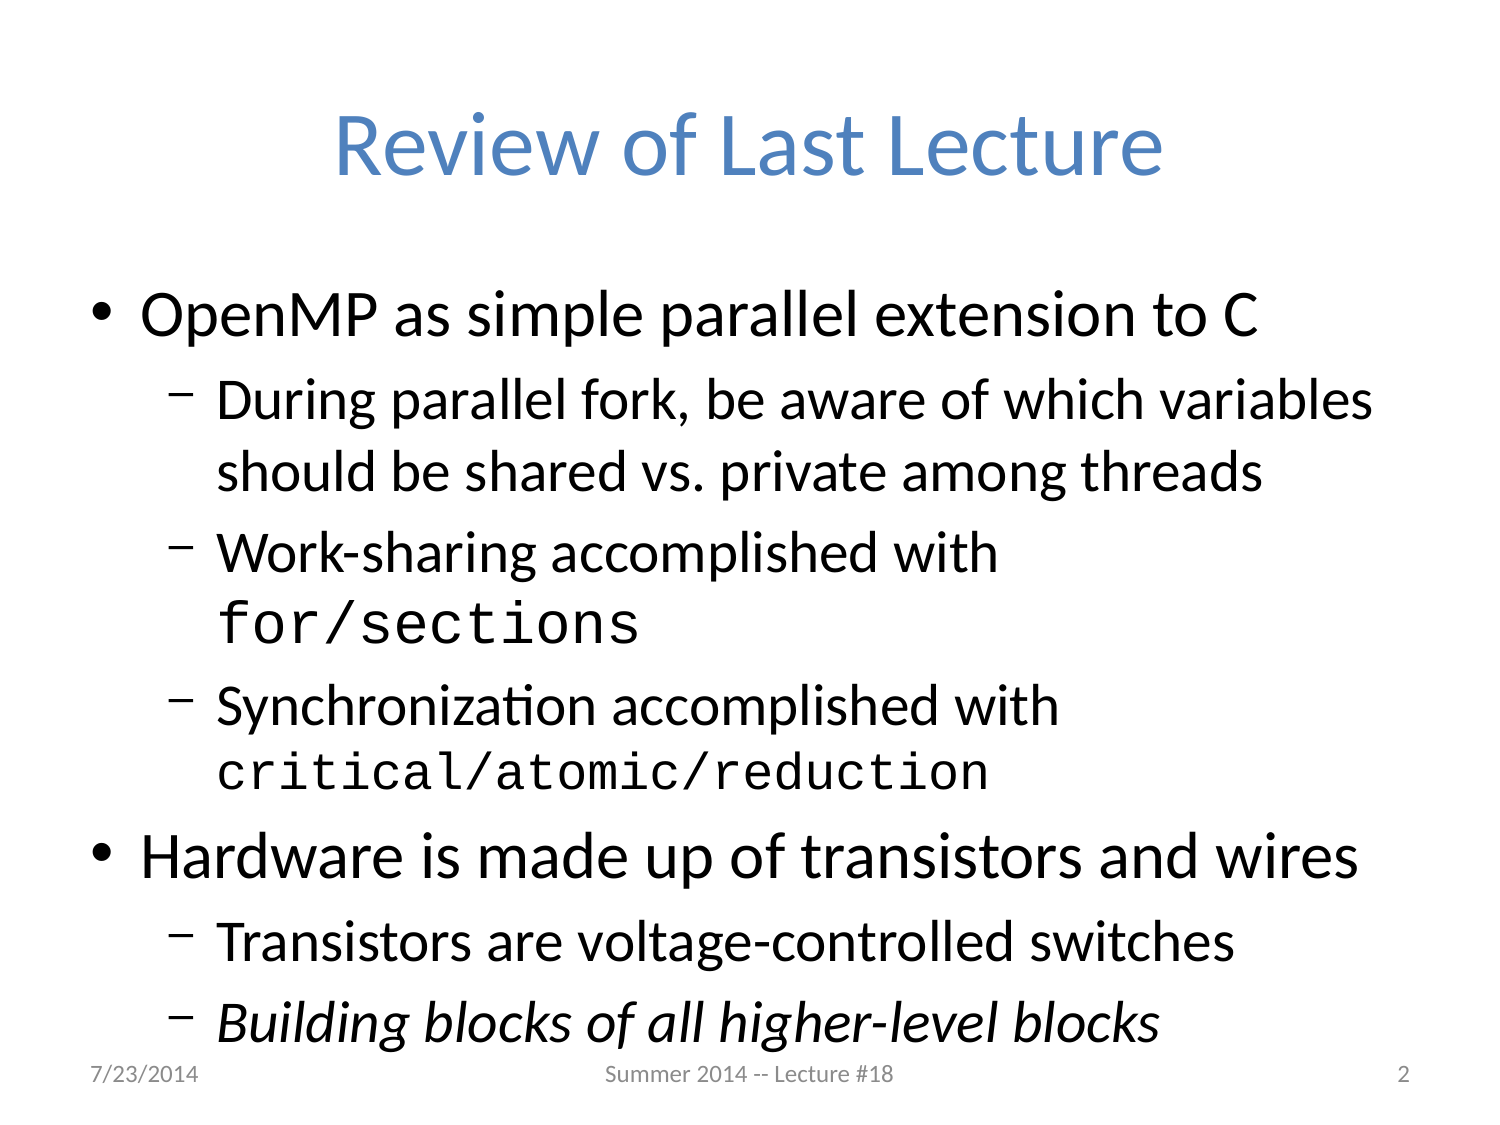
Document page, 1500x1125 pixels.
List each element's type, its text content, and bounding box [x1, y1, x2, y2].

title Review of Last Lecture [75, 45, 1425, 233]
slide_number <number> [1074, 1042, 1425, 1103]
slide_number 7/23/2014 [75, 1042, 425, 1103]
footer Summer 2014 -- Lecture #18 [512, 1042, 988, 1103]
list OpenMP as simple parallel extension to C During parallel fork, be aware of which variables should be shared vs. private among threads Work-sharing accomplished with for/sections Synchronization accomplished with critical/atomic/reduction Hardware is made up of transistors and wires Transistors are voltage-controlled switches Building blocks of all higher-level blocks [75, 262, 1425, 1073]
